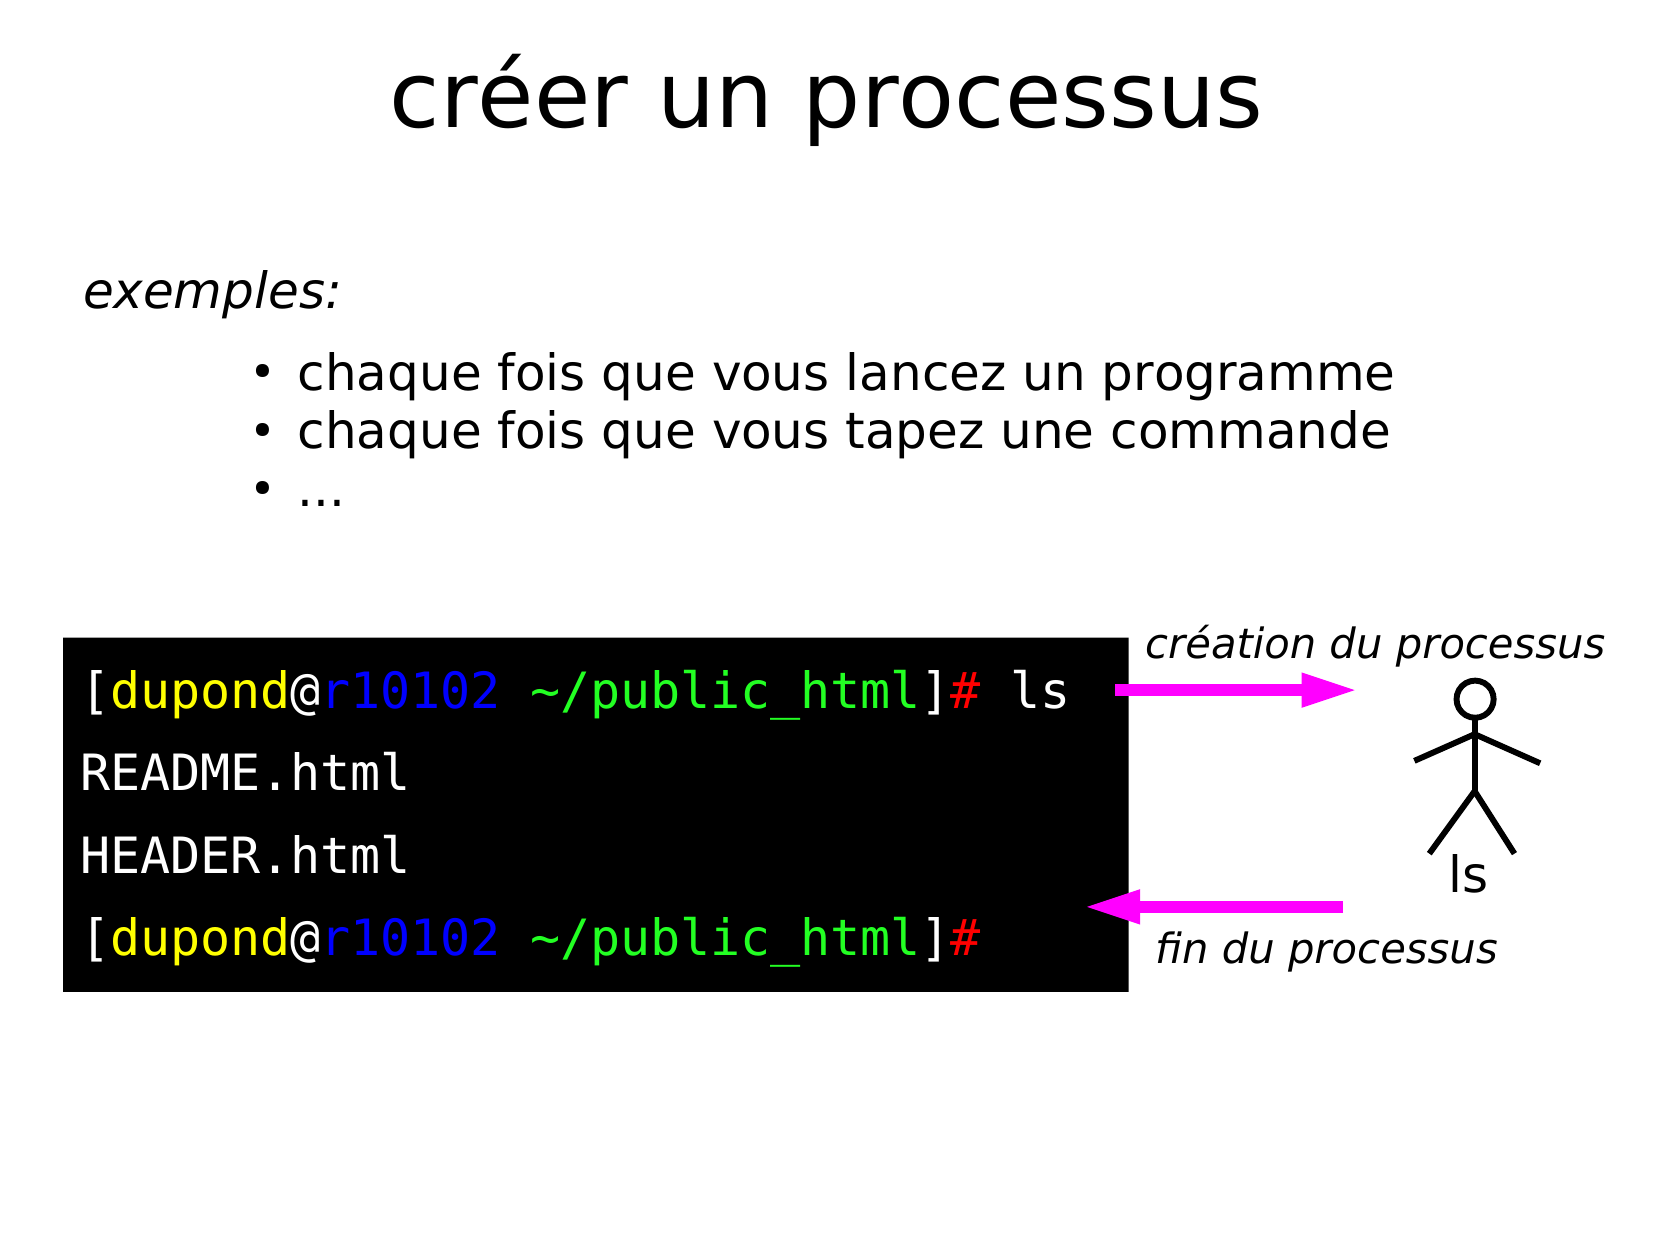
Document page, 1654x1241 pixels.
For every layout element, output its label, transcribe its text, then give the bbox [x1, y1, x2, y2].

title créer un processus [136, 34, 1518, 158]
text_box fin du processus [1155, 924, 1498, 973]
text_box chaque fois que vous lancez un programme chaque fois que vous tapez une commande ... [253, 343, 1463, 519]
text_box [dupond@r10102 ~/public_html]# ls README.html HEADER.html [dupond@r10102 ~/public_html]# [63, 637, 1129, 992]
text_box [1456, 680, 1494, 718]
text_box ls [1448, 846, 1489, 905]
text_box création du processus [1145, 620, 1606, 669]
text_box exemples: [83, 262, 426, 321]
